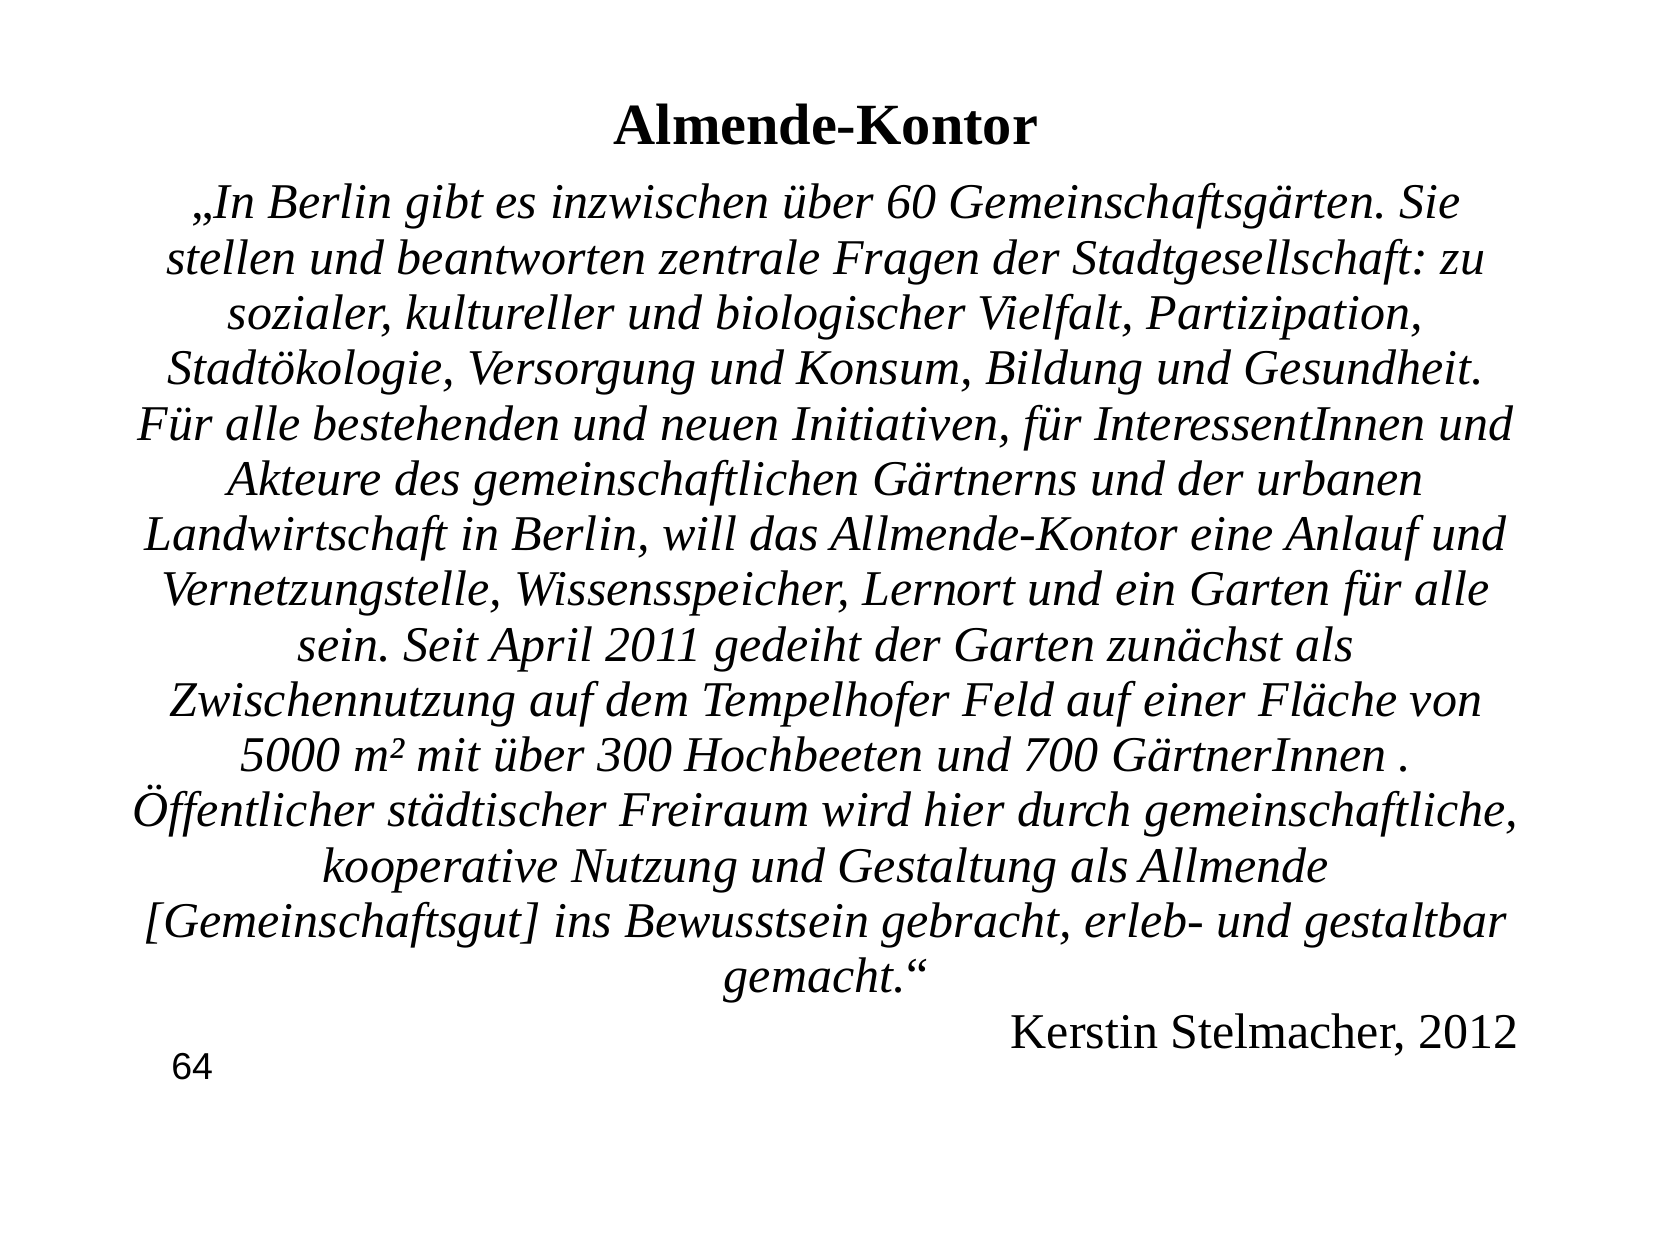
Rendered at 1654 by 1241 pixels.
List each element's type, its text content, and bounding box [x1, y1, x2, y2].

text_box Almende-Kontor „In Berlin gibt es inzwischen über 60 Gemeinschaftsgärten. Sie stellen und beantworten zentrale Fragen der Stadtgesellschaft: zu sozialer, kultureller und biologischer Vielfalt, Partizipation, Stadtökologie, Versorgung und Konsum, Bildung und Gesundheit. Für alle bestehenden und neuen Initiativen, für InteressentInnen und Akteure des gemeinschaftlichen Gärtnerns und der urbanen Landwirtschaft in Berlin, will das Allmende-Kontor eine Anlauf und Vernetzungstelle, Wissensspeicher, Lernort und ein Garten für alle sein. Seit April 2011 gedeiht der Garten zunächst als Zwischennutzung auf dem Tempelhofer Feld auf einer Fläche von 5000 m² mit über 300 Hochbeeten und 700 GärtnerInnen . Öffentlicher städtischer Freiraum wird hier durch gemeinschaftliche, kooperative Nutzung und Gestaltung als Allmende [Gemeinschaftsgut] ins Bewusstsein gebracht, erleb- und gestaltbar gemacht.“ Kerstin Stelmacher, 2012 [118, 84, 1536, 1067]
text_box <Nummer> [156, 1038, 374, 1109]
